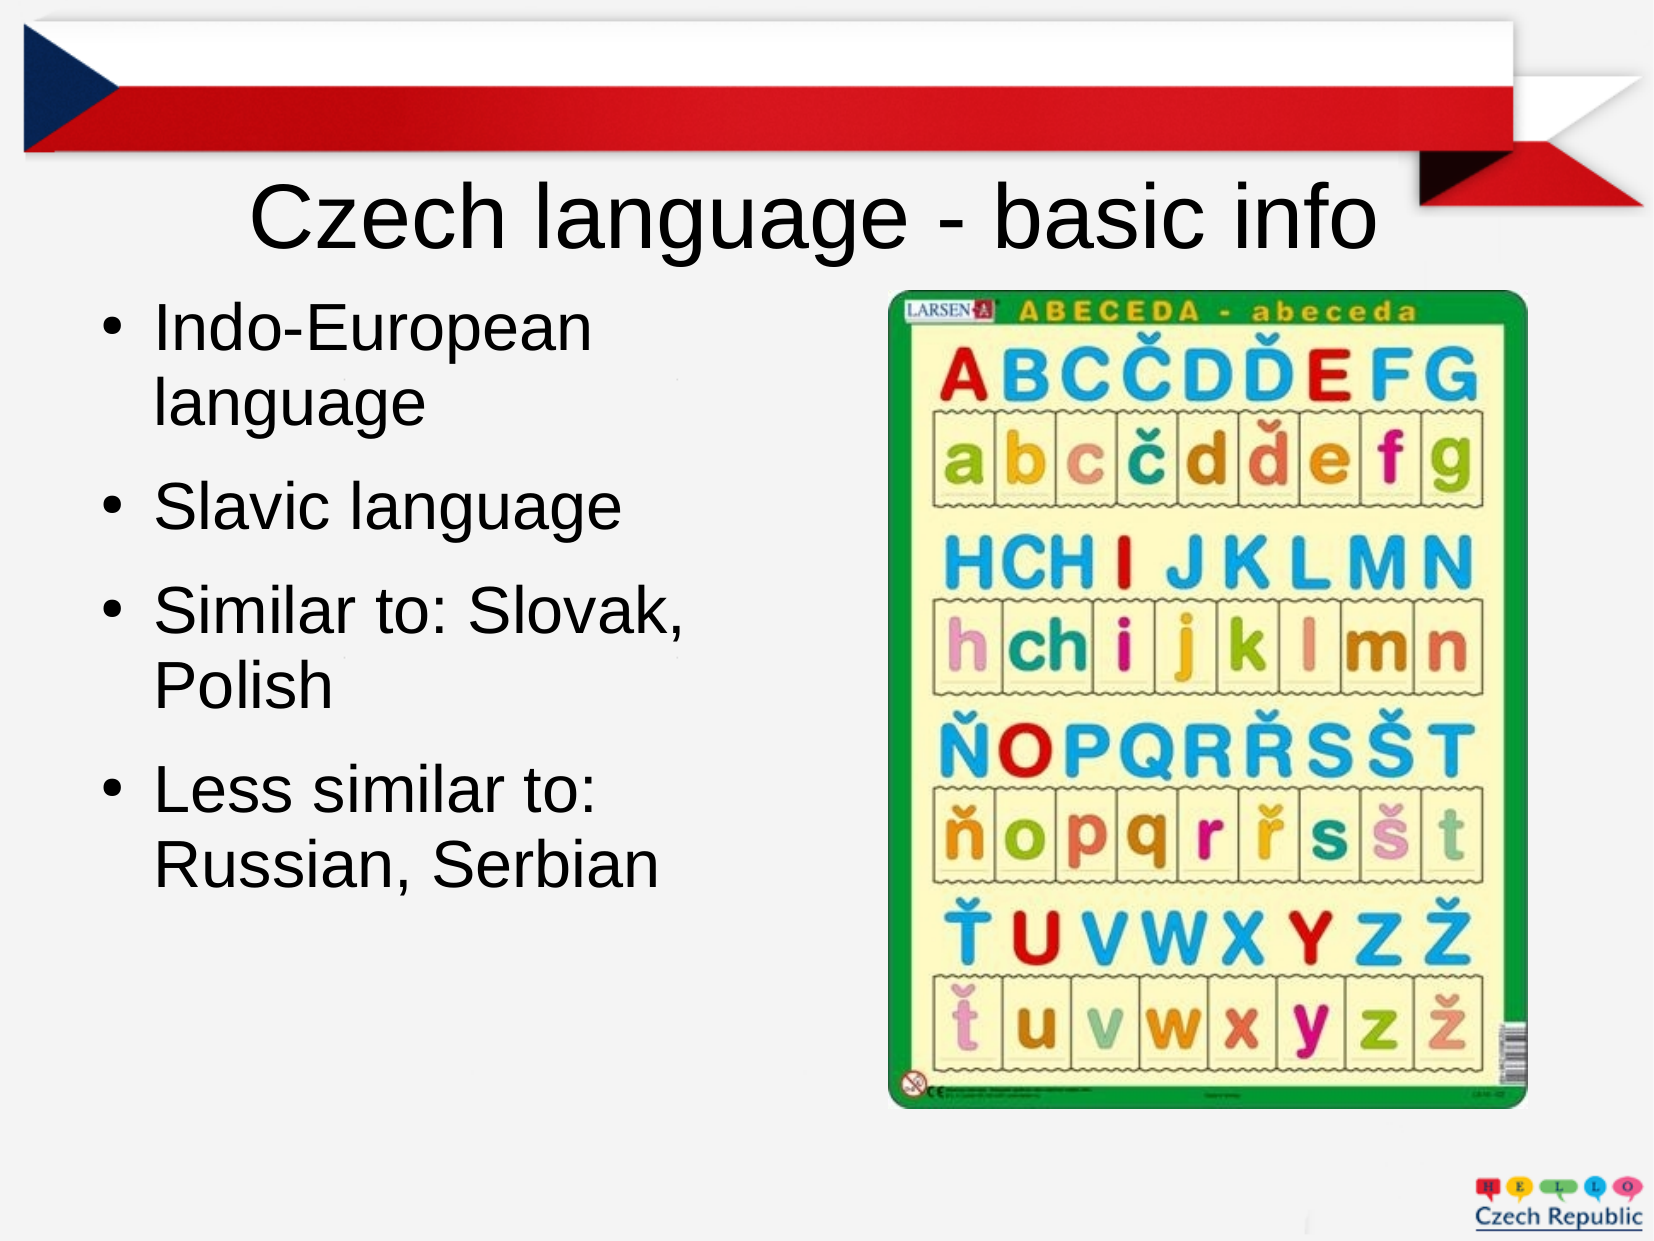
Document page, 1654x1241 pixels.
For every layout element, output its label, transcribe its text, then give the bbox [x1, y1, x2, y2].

picture [0, 0, 1654, 1241]
list Indo-European language Slavic language Similar to: Slovak, Polish Less similar to: Russian, Serbian [82, 290, 809, 1109]
title Czech language - basic info [59, 165, 1571, 269]
